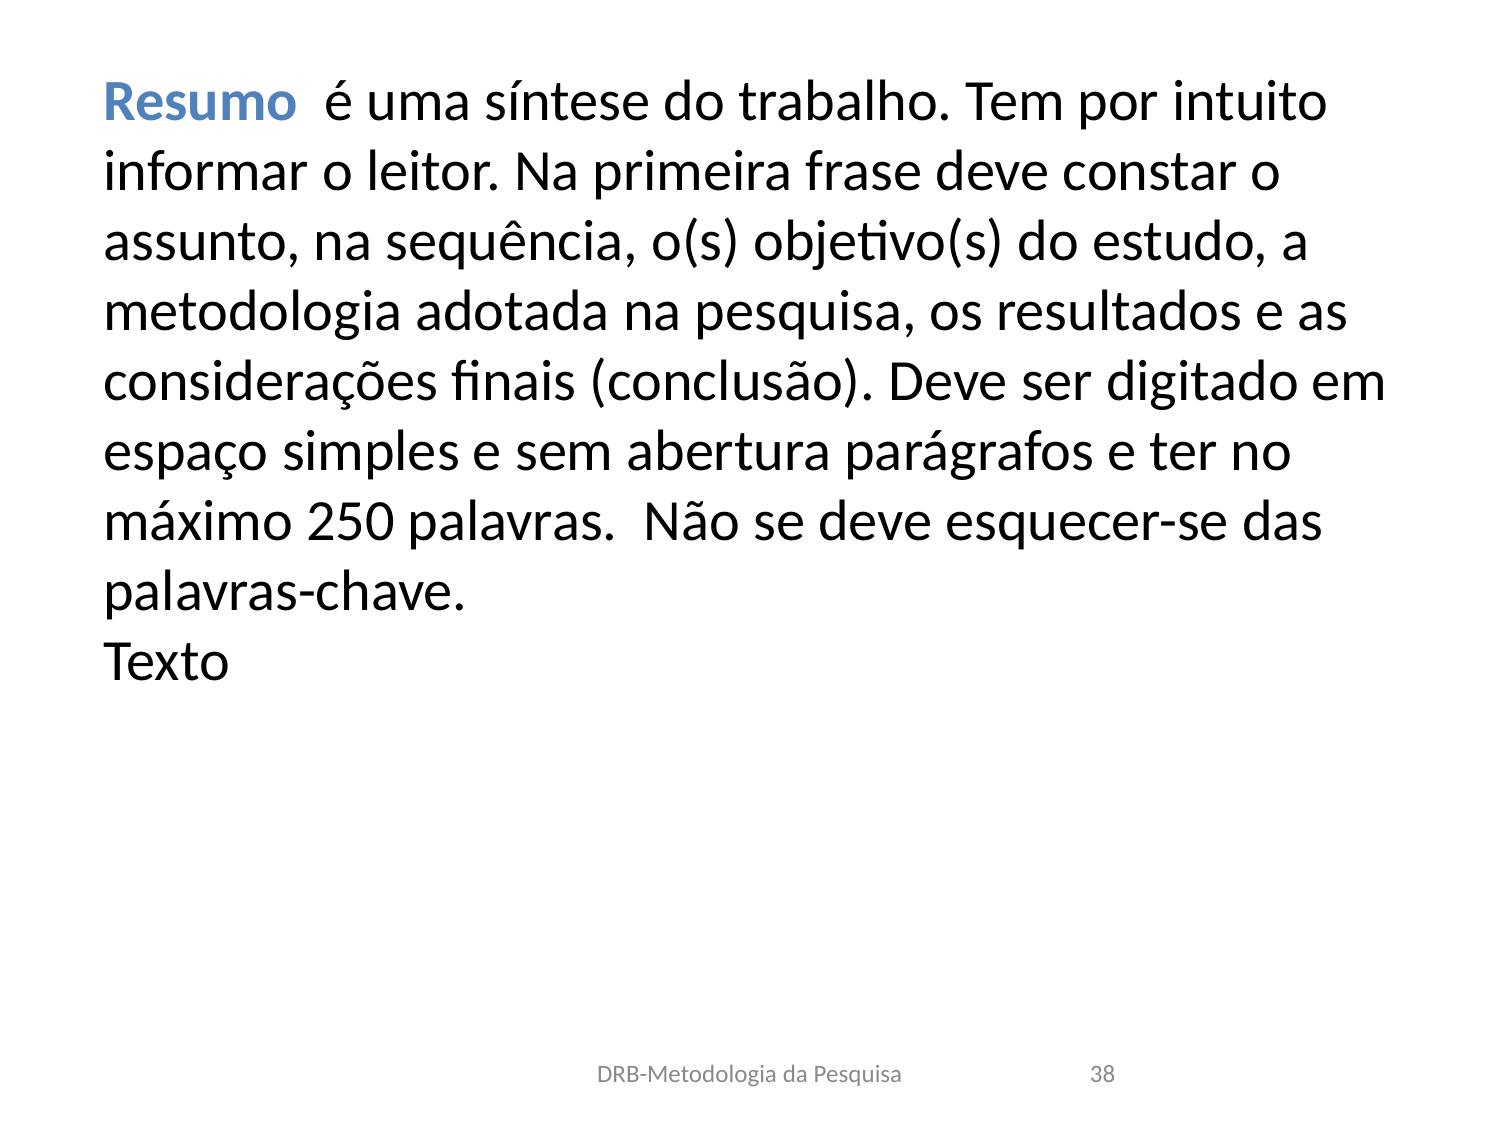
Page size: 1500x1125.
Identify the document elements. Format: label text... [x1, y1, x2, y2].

text_box 38 [1074, 1042, 1426, 1103]
text_box DRB-Metodologia da Pesquisa [512, 1042, 988, 1103]
text_box Resumo é uma síntese do trabalho. Tem por intuito informar o leitor. Na primeira frase deve constar o assunto, na sequência, o(s) objetivo(s) do estudo, a metodologia adotada na pesquisa, os resultados e as considerações finais (conclusão). Deve ser digitado em espaço simples e sem abertura parágrafos e ter no máximo 250 palavras. Não se deve esquecer-se das palavras-chave. Texto [88, 54, 1424, 706]
